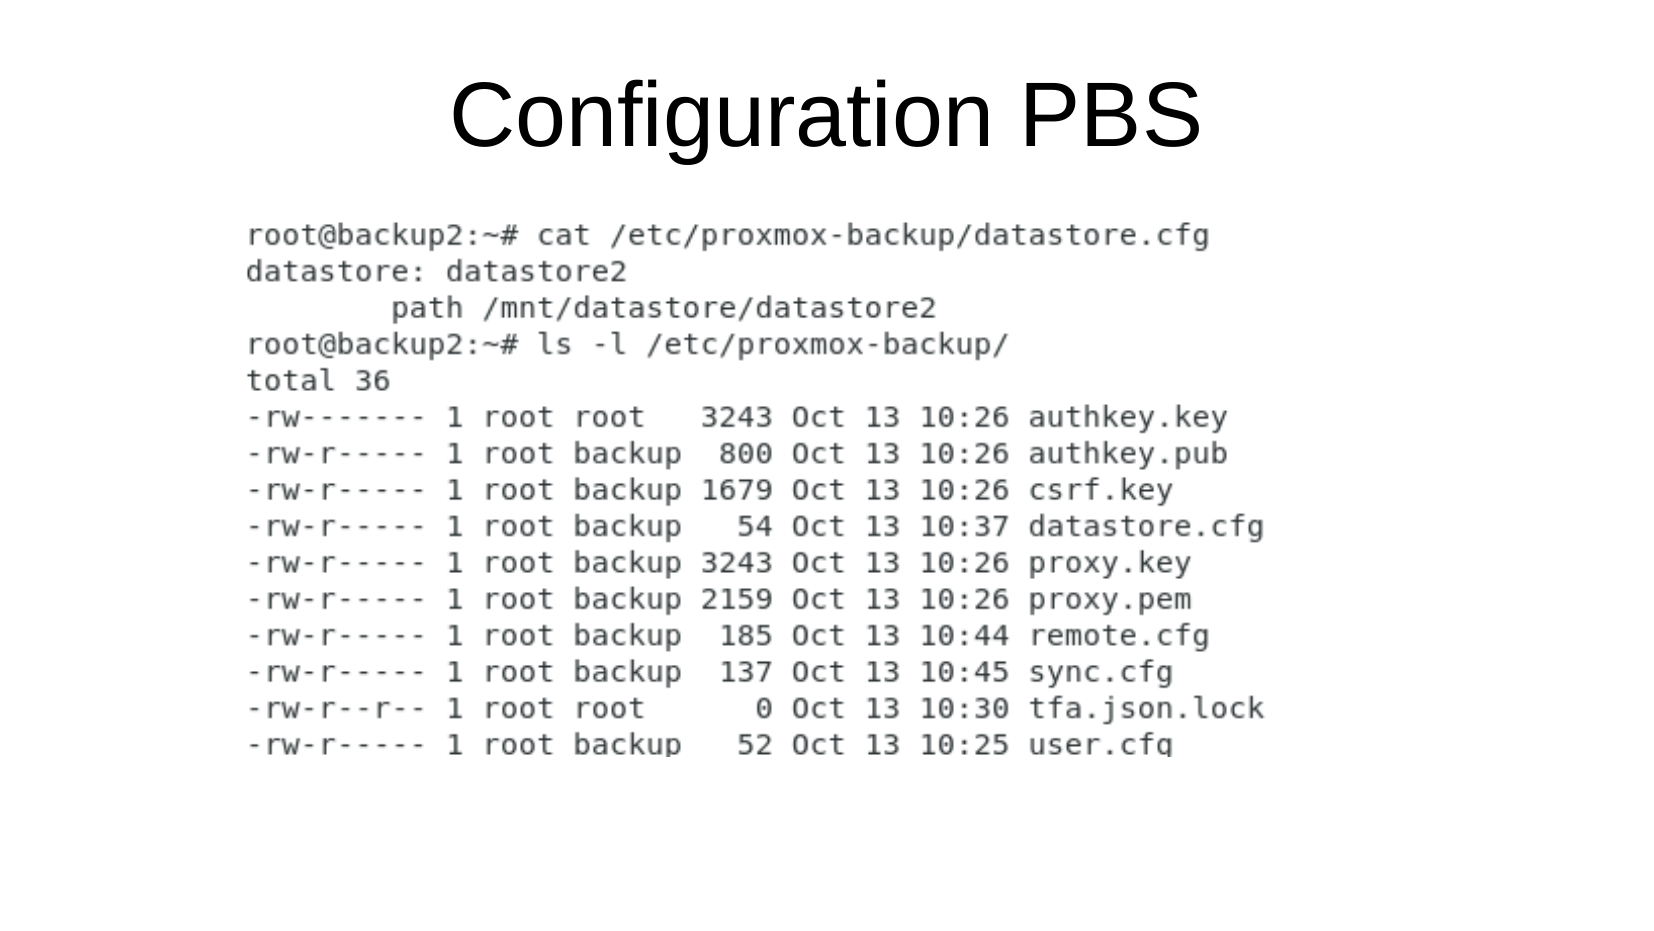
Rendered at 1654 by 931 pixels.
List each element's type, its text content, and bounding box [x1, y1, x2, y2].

picture [246, 217, 1407, 758]
title Configuration PBS [82, 37, 1571, 193]
